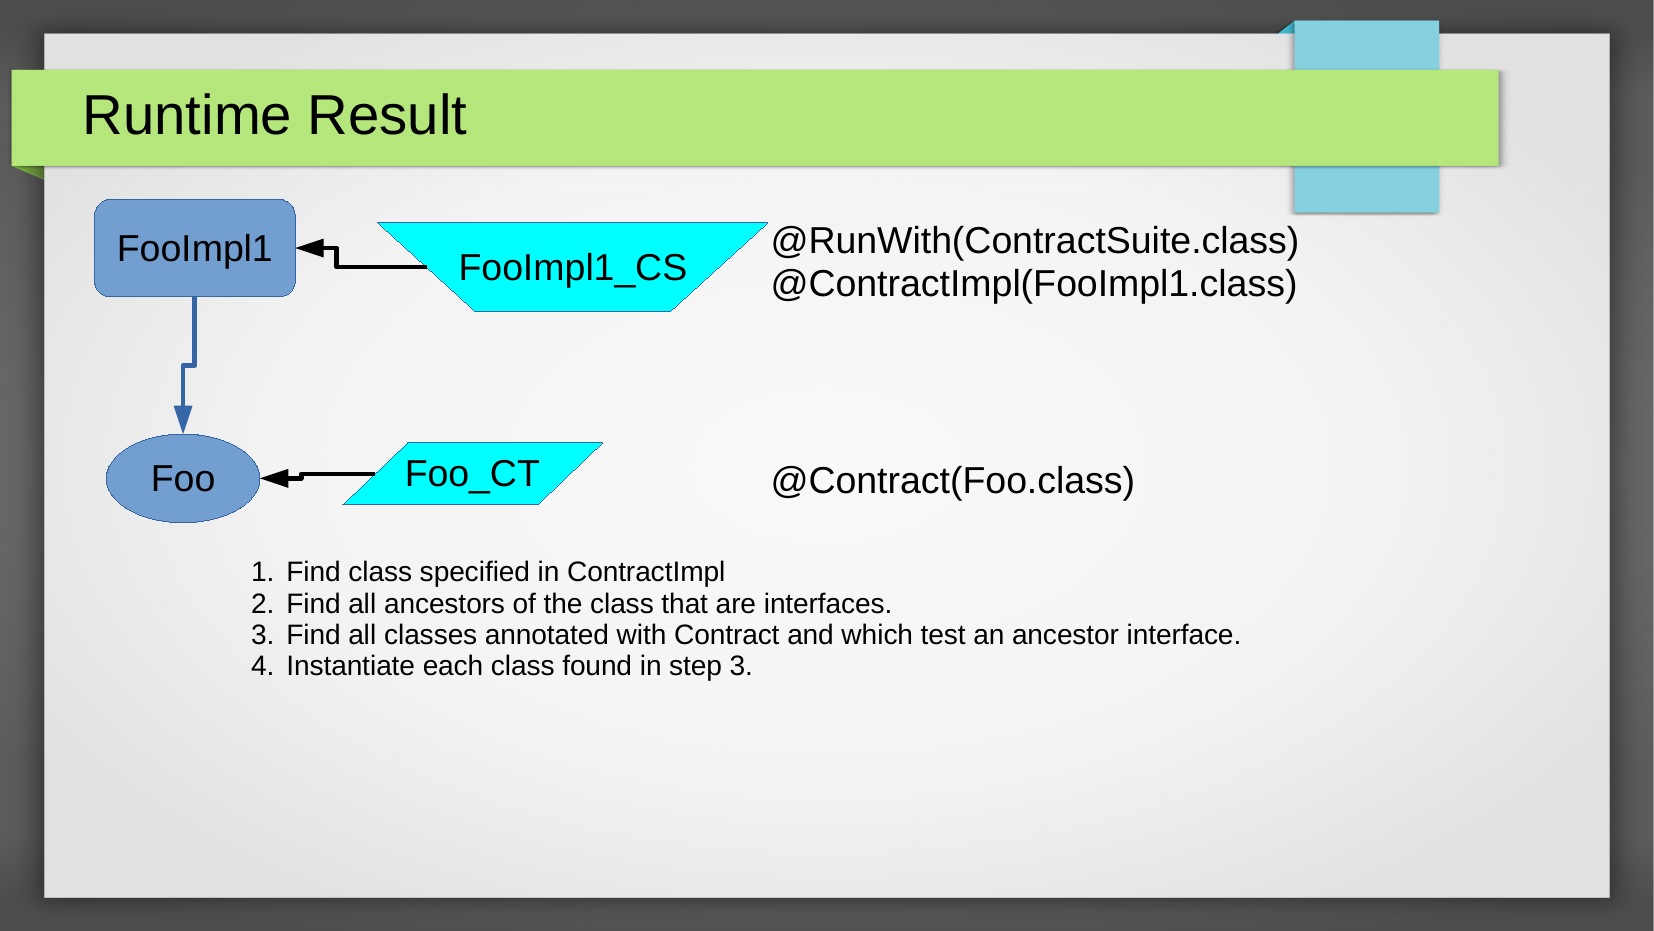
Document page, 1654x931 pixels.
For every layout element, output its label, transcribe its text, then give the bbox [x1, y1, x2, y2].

text_box FooImpl1 [94, 199, 296, 297]
text_box @RunWith(ContractSuite.class) @ContractImpl(FooImpl1.class) [755, 212, 1315, 312]
text_box Foo [106, 434, 260, 523]
text_box FooImpl1_CS [377, 222, 755, 312]
text_box Foo_CT [342, 442, 603, 505]
text_box @Contract(Foo.class) [755, 451, 1170, 509]
picture [0, 0, 1654, 931]
title Runtime Result [82, 70, 1264, 160]
text_box Find class specified in ContractImpl Find all ancestors of the class that are interfaces. Find all classes annotated with Contract and which test an ancestor interface. Instantiate each class found in step 3. [236, 549, 1418, 876]
